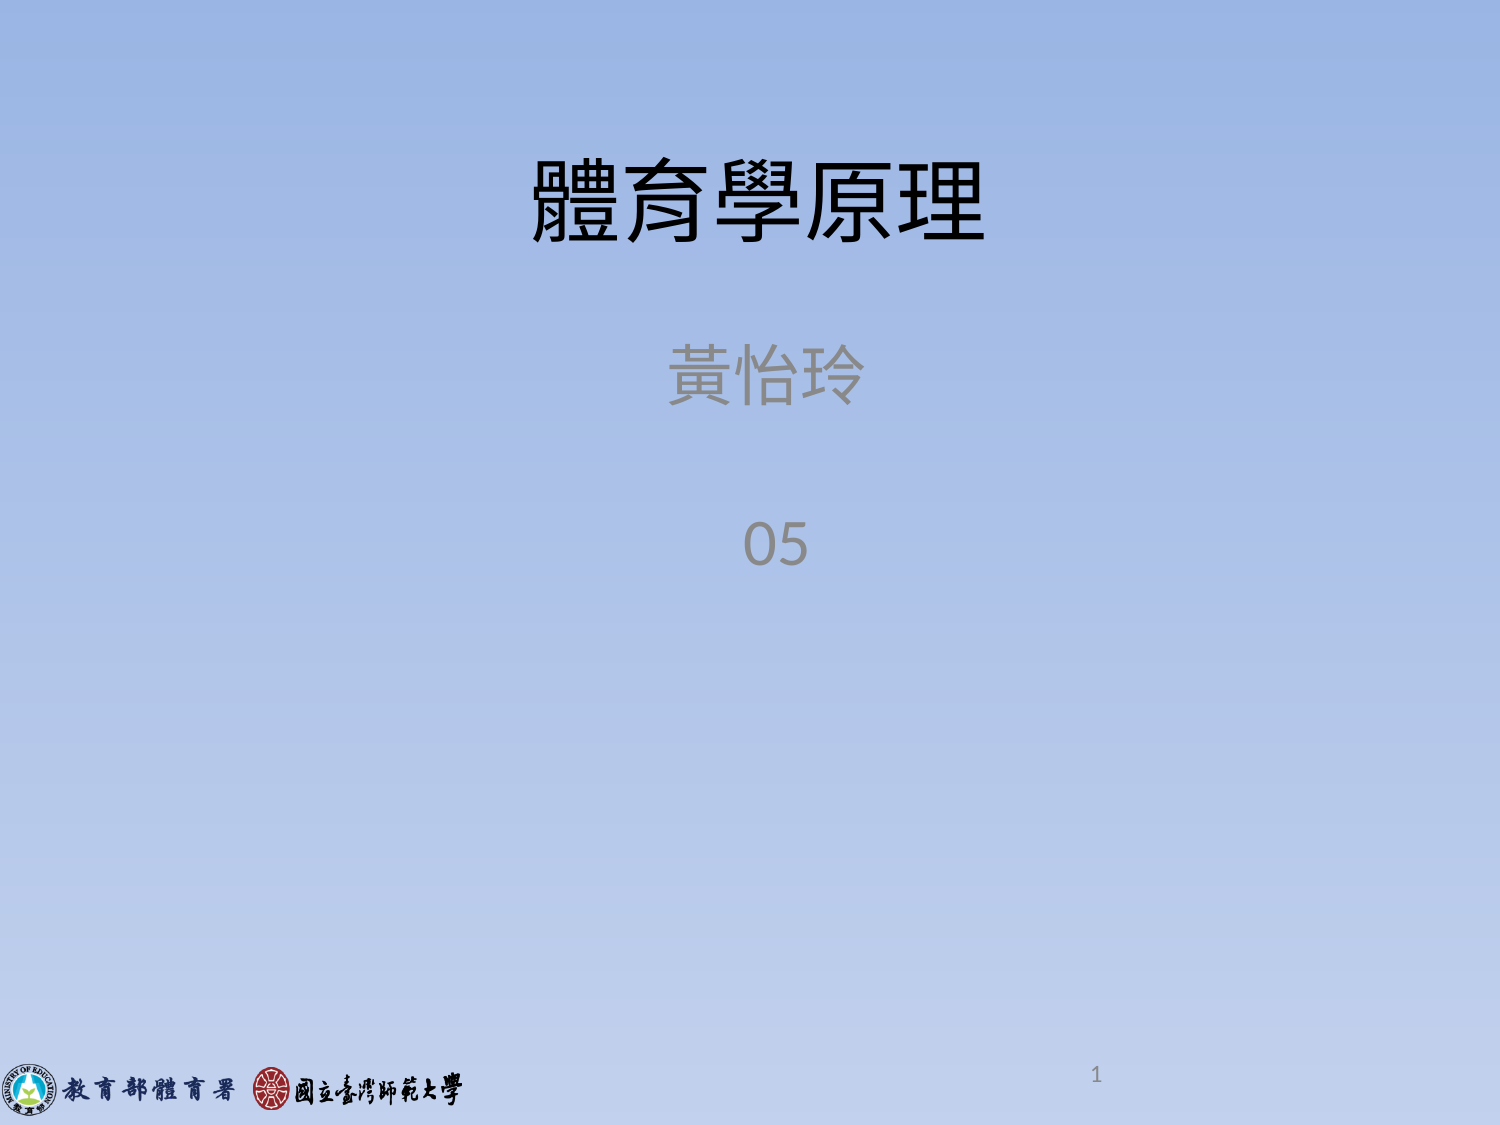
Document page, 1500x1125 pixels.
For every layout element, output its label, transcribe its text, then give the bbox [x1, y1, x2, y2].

title 體育學原理 [121, 78, 1397, 320]
text_box 05 [251, 491, 1302, 598]
text_box [1074, 1042, 1426, 1103]
picture [0, 1051, 243, 1125]
subtitle 黃怡玲 [242, 326, 1293, 433]
picture [253, 1067, 462, 1110]
